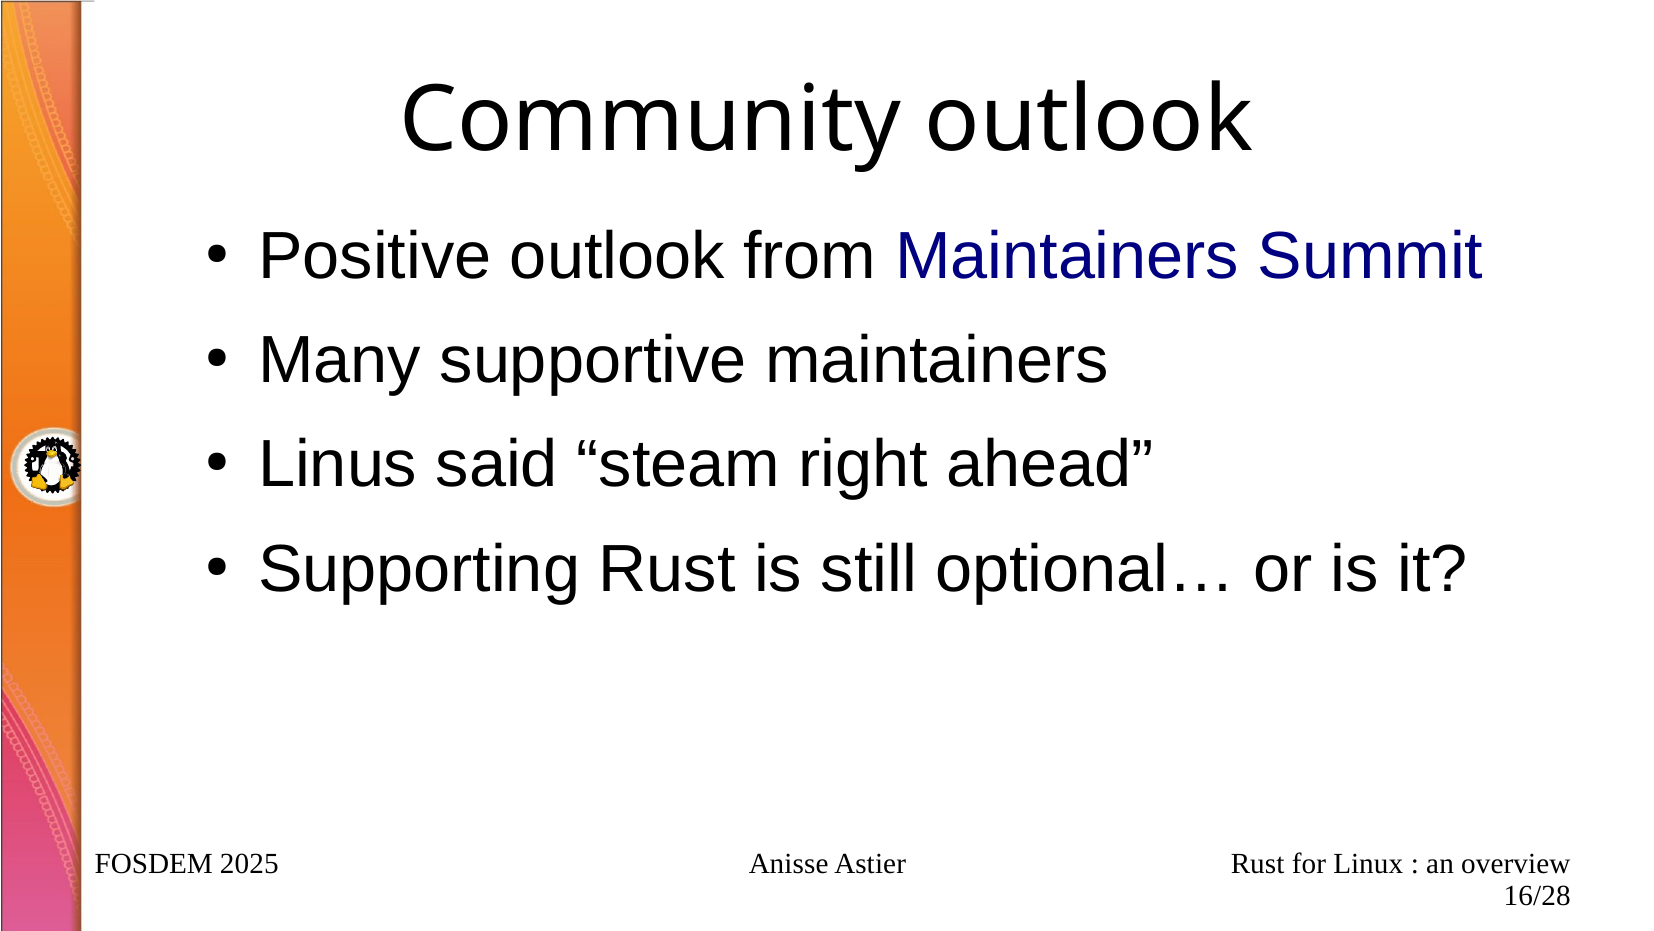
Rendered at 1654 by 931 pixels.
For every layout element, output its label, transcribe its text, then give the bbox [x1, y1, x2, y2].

title Community outlook [82, 37, 1571, 193]
list Positive outlook from Maintainers Summit Many supportive maintainers Linus said “steam right ahead” Supporting Rust is still optional… or is it? [187, 217, 1571, 758]
picture [2, 2, 95, 931]
